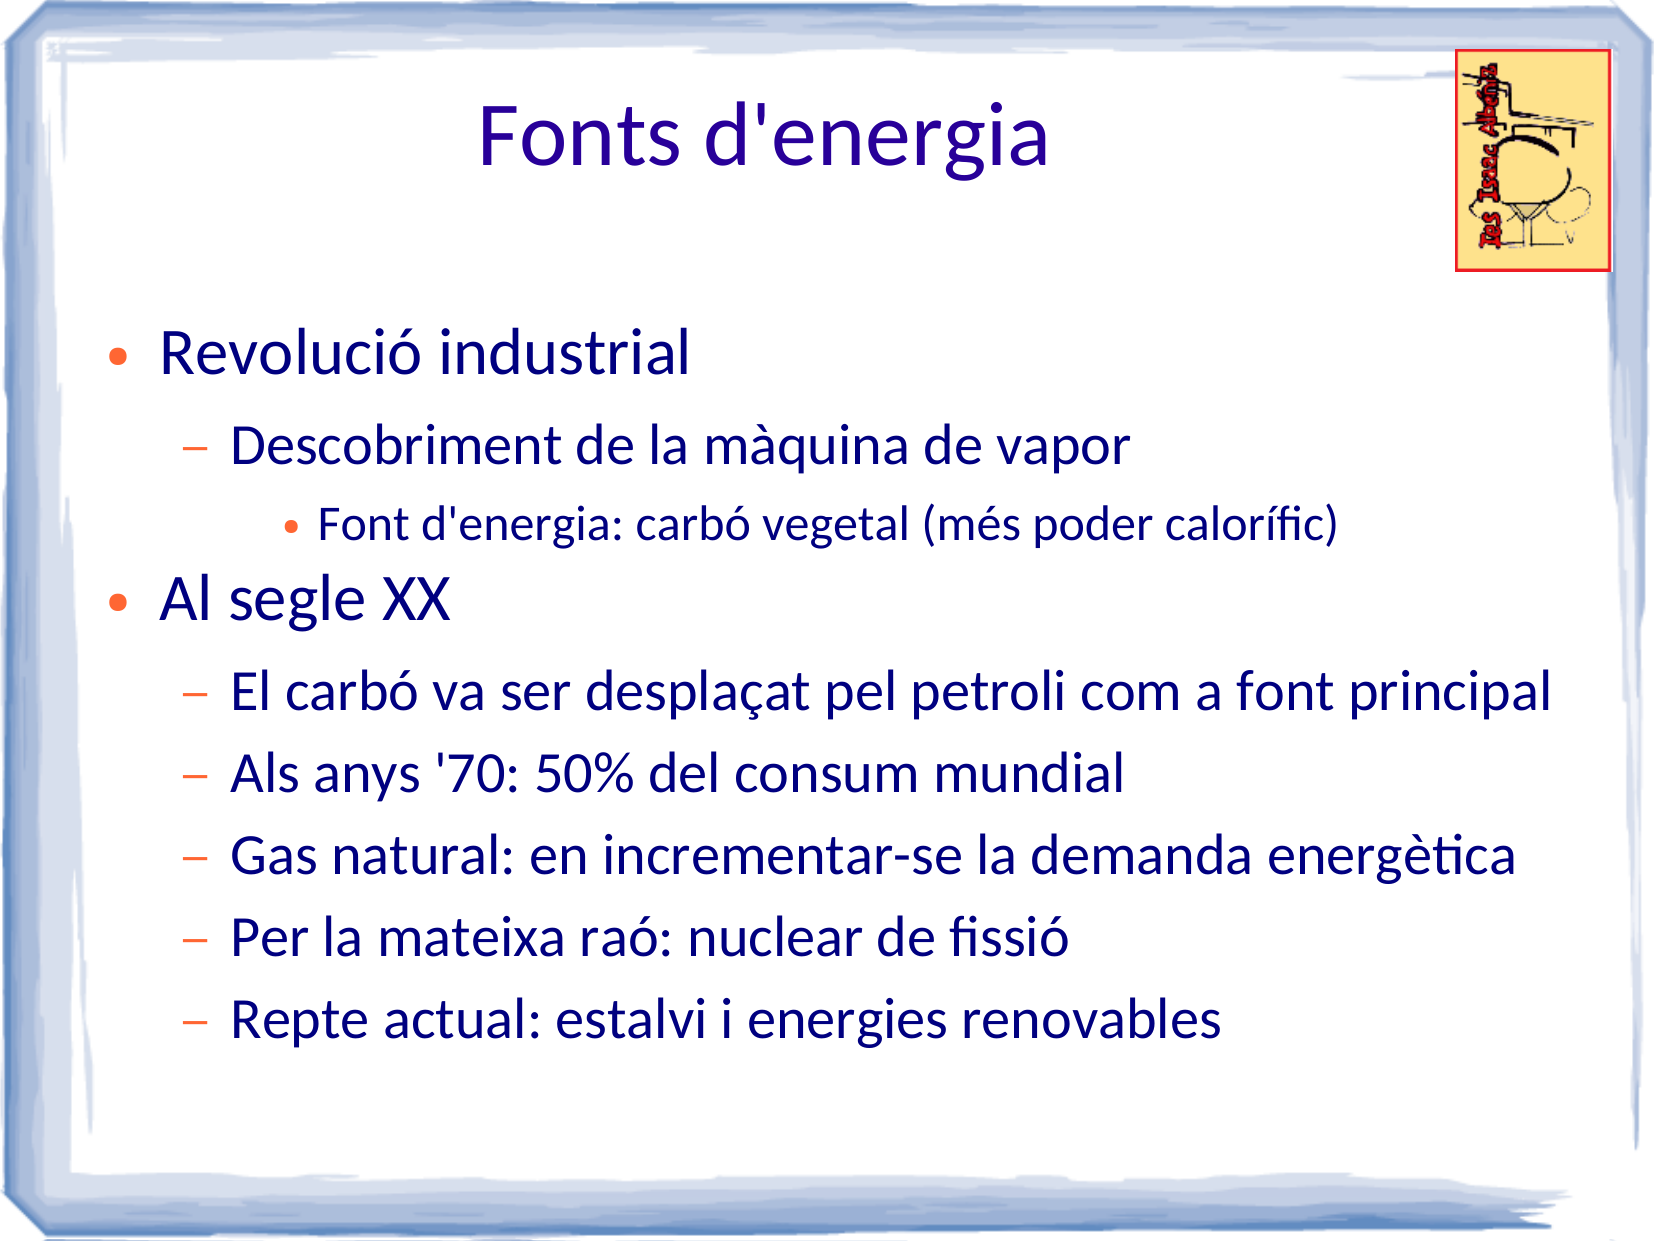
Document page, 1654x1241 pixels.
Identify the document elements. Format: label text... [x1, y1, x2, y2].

title Fonts d'energia [82, 36, 1447, 250]
list Revolució industrial Descobriment de la màquina de vapor Font d'energia: carbó vegetal (més poder calorífic) Al segle XX El carbó va ser desplaçat pel petroli com a font principal Als anys '70: 50% del consum mundial Gas natural: en incrementar-se la demanda energètica Per la mateixa raó: nuclear de fissió Repte actual: estalvi i energies renovables [88, 324, 1571, 1172]
picture [0, 0, 1654, 1241]
